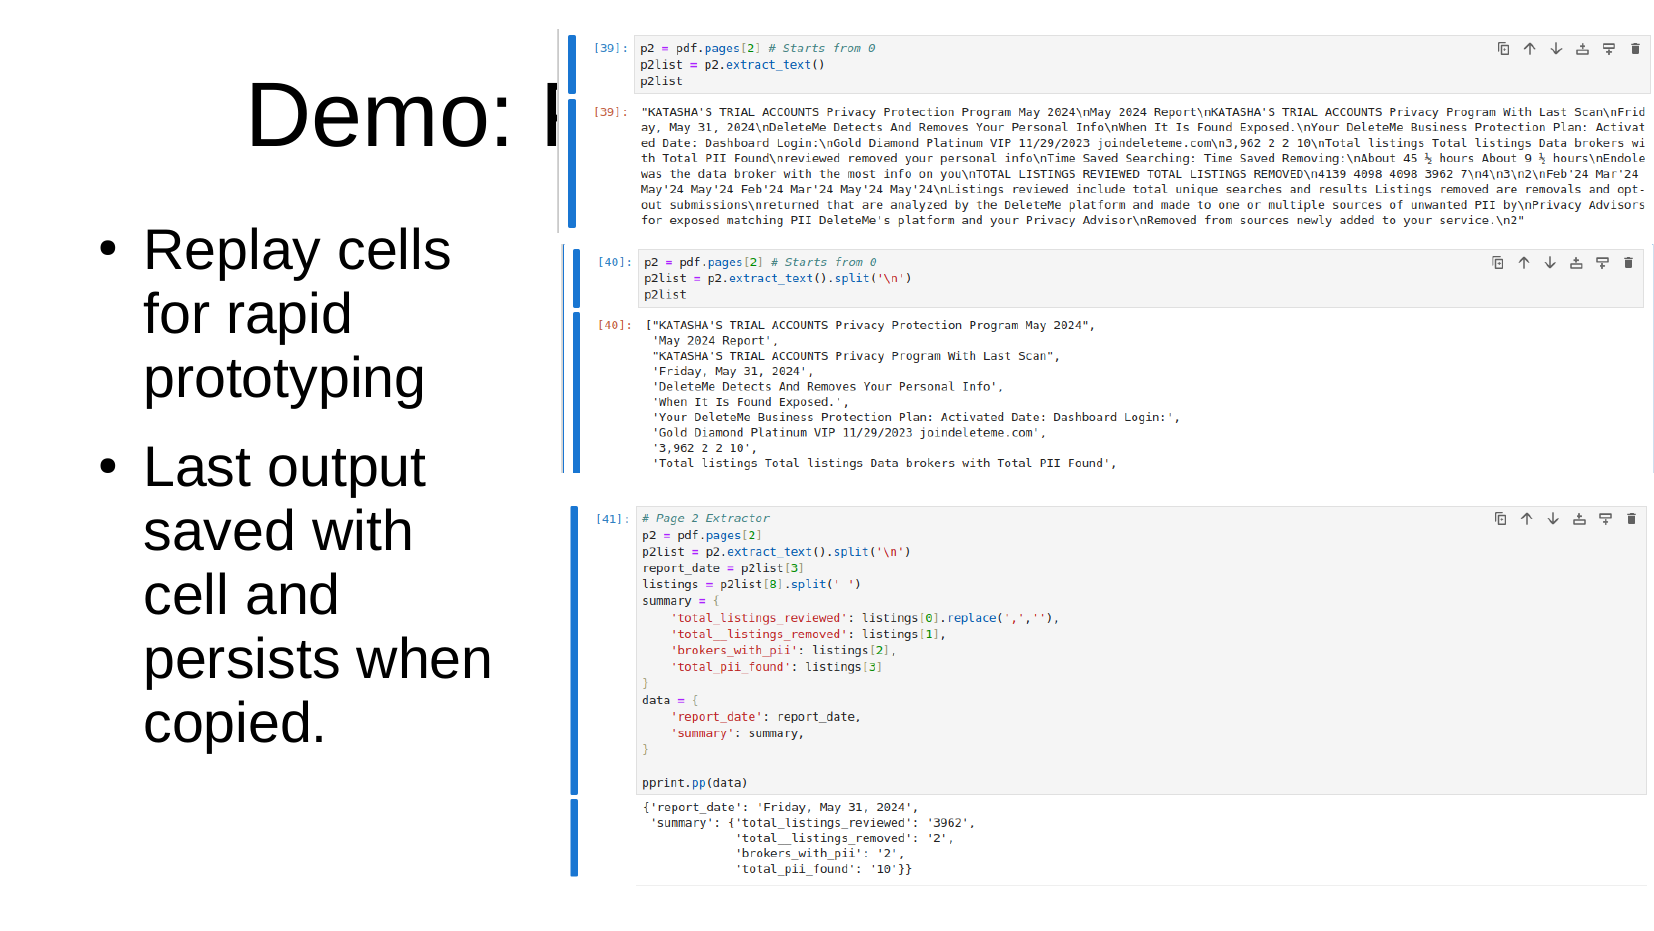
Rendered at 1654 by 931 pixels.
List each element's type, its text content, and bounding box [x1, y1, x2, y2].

title Demo: Parsing PDF Reports [82, 37, 557, 193]
picture [561, 499, 1654, 886]
picture [557, 29, 1654, 234]
list Replay cells for rapid prototyping Last output saved with cell and persists when copied. [82, 217, 502, 758]
picture [561, 244, 1654, 473]
